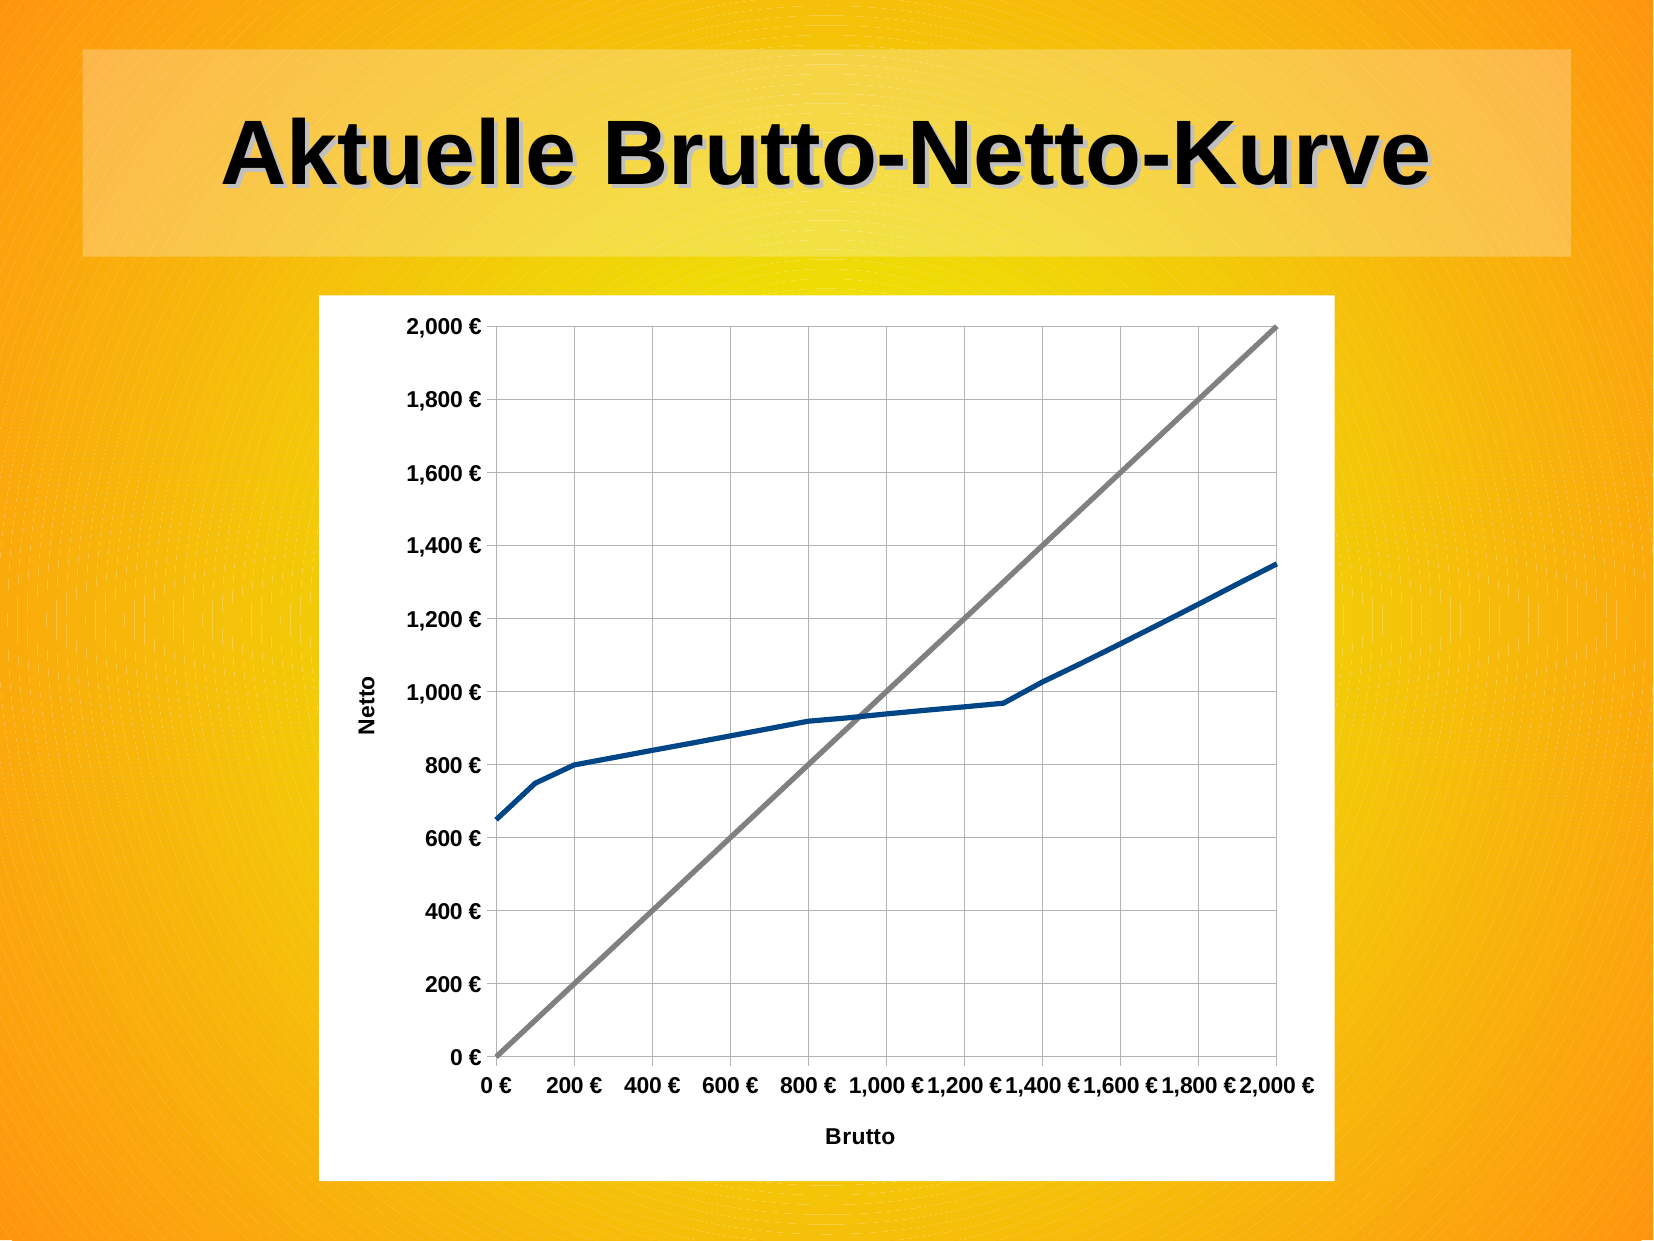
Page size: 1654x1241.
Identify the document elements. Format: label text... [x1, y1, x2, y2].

chart [319, 295, 1335, 1182]
title Aktuelle Brutto-Netto-Kurve [82, 49, 1571, 257]
